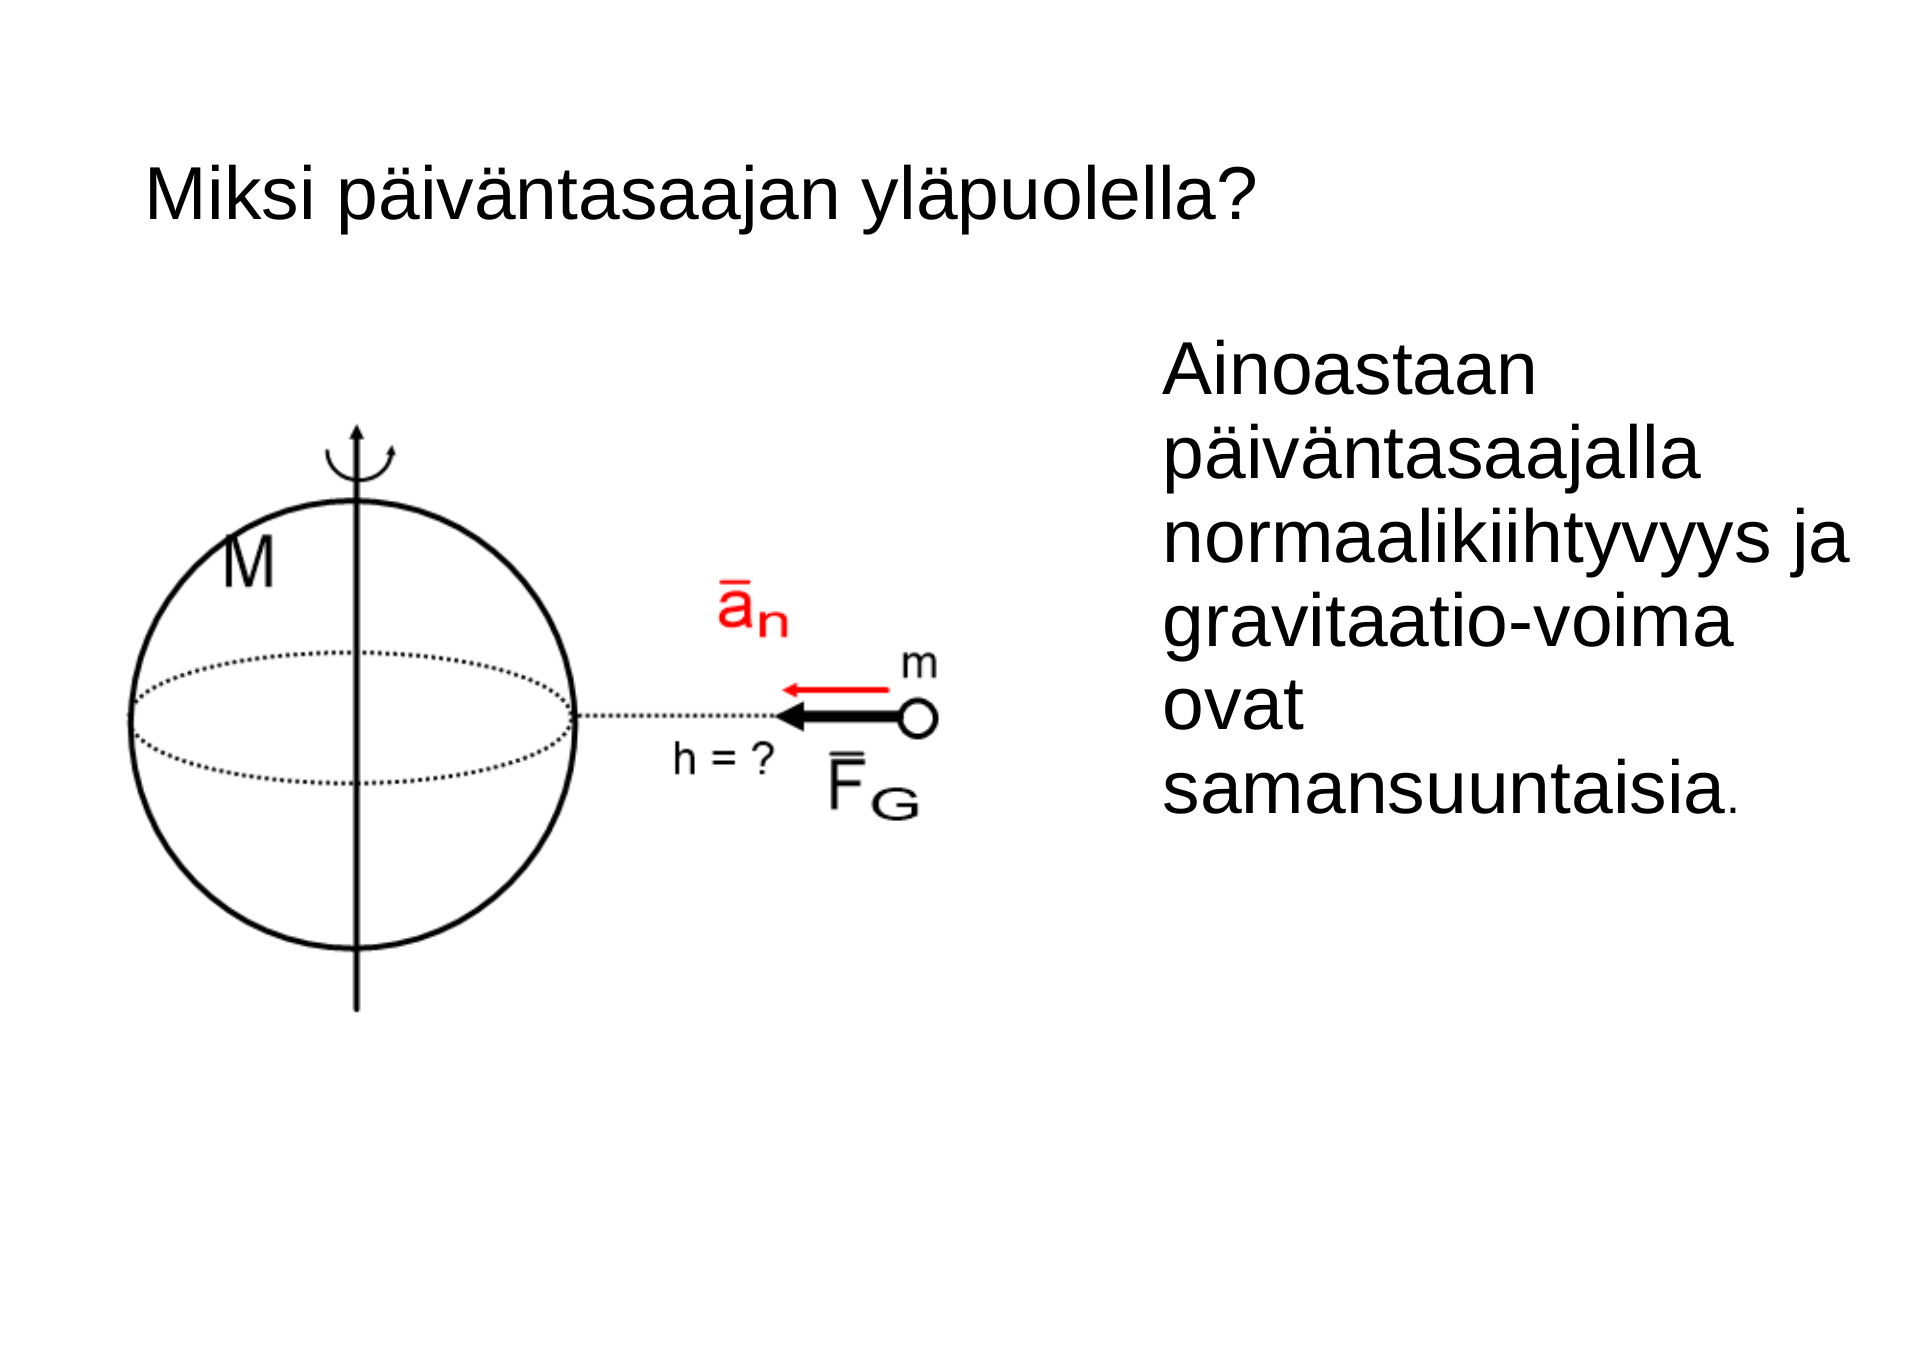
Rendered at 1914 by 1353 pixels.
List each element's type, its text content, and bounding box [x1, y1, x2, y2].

text_box Miksi päiväntasaajan yläpuolella? [130, 144, 1763, 252]
picture [109, 349, 1002, 1057]
text_box Ainoastaan päiväntasaajalla normaalikiihtyvyys ja gravitaatio-voima ovat samansuuntaisia. [1148, 318, 1900, 1160]
